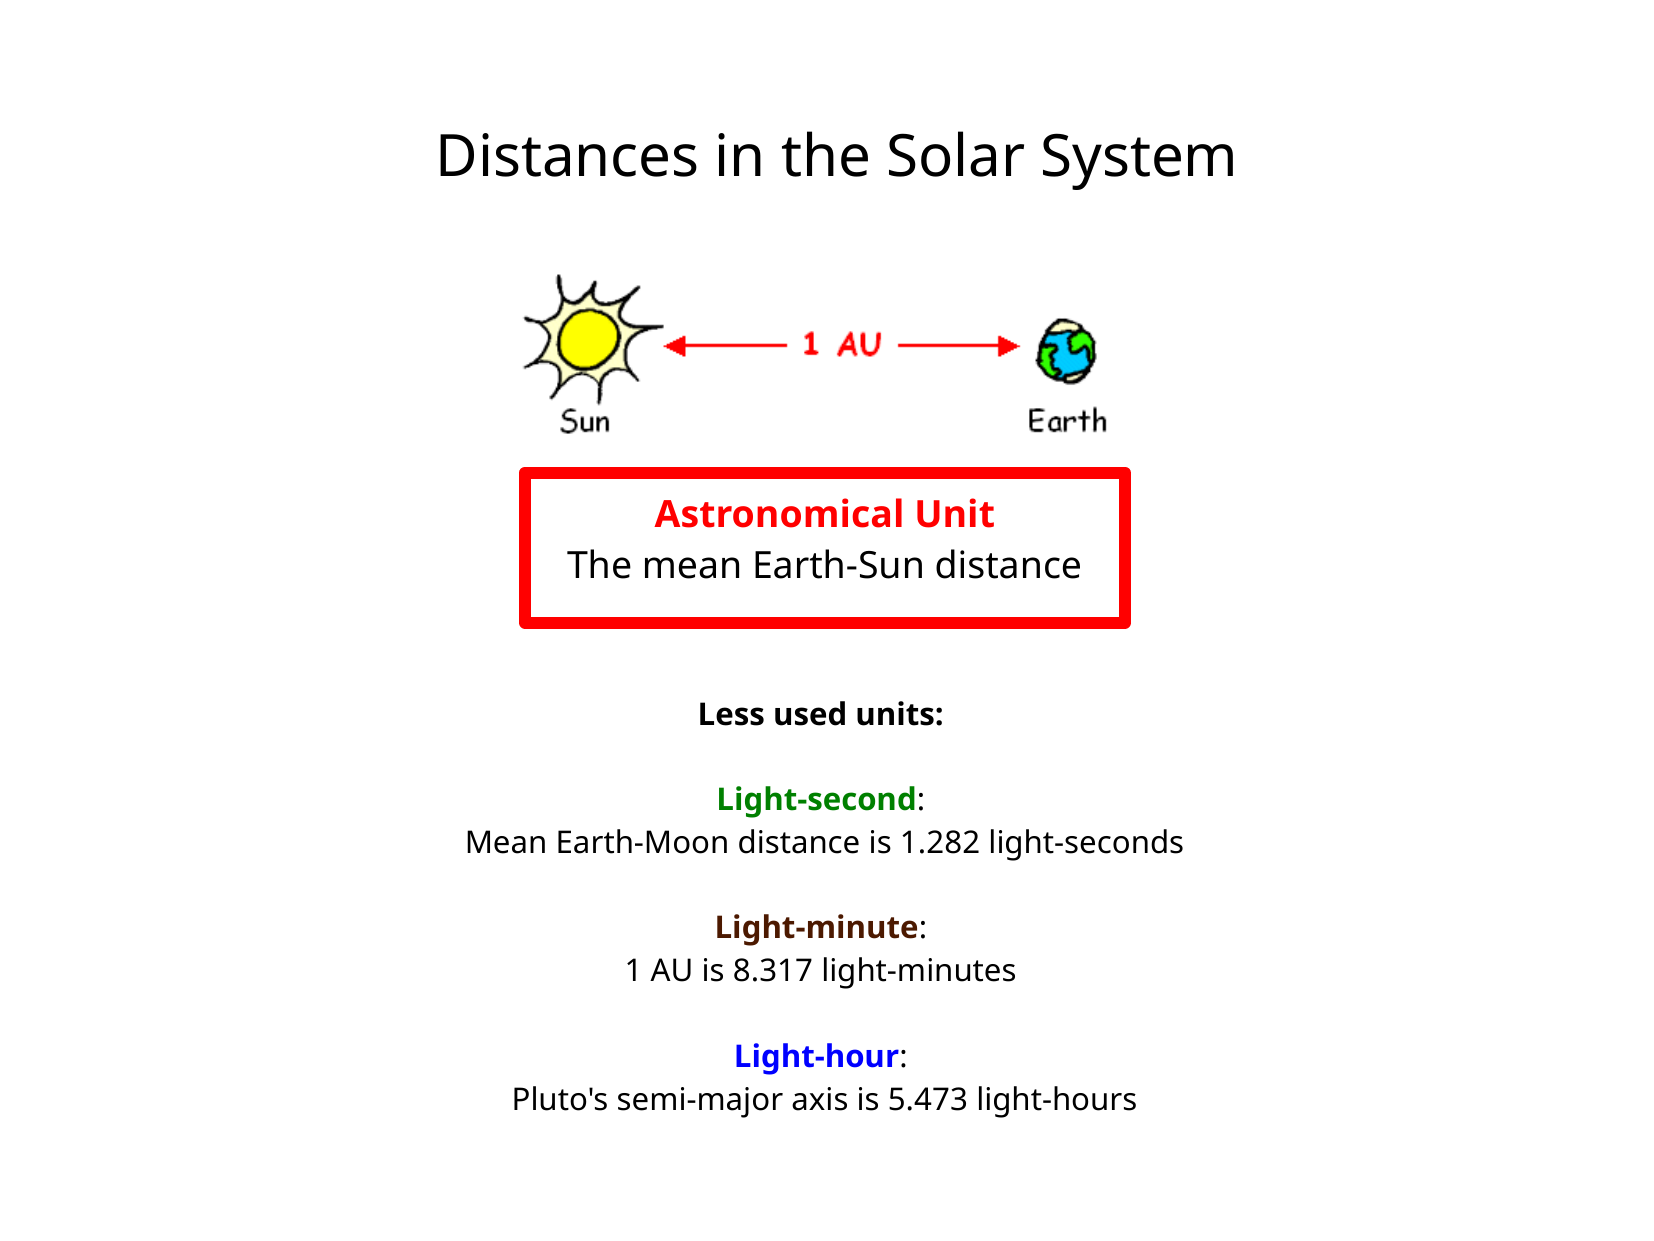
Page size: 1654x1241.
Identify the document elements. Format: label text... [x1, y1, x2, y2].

picture [506, 256, 1126, 448]
text_box Astronomical Unit The mean Earth-Sun distance Less used units: Light-second: Mean Earth-Moon distance is 1.282 light-seconds Light-minute: 1 AU is 8.317 light-minutes Light-hour: Pluto's semi-major axis is 5.473 light-hours [262, 480, 1388, 1192]
text_box Astronomical Unit The mean Earth-Sun distance Less used units: Light-second: Mean Earth-Moon distance is 1.282 light-seconds Light-minute: 1 AU is 8.317 light-minutes Light-hour: Pluto's semi-major axis is 5.473 light-hours [531, 480, 1119, 617]
title Distances in the Solar System [82, 49, 1571, 257]
